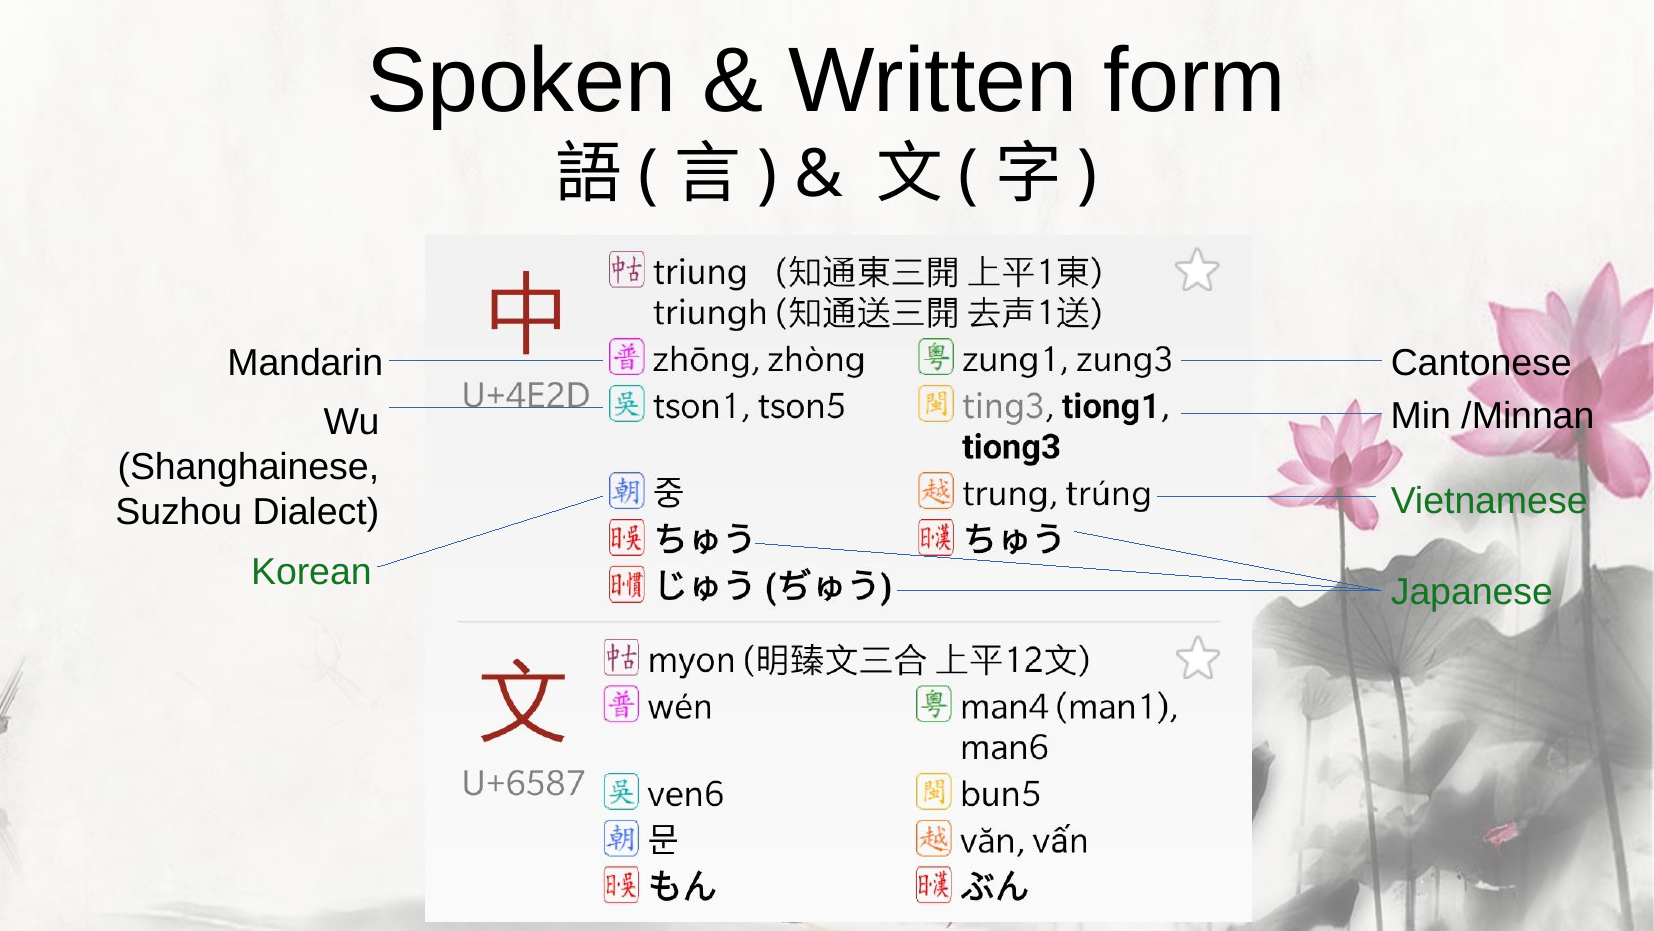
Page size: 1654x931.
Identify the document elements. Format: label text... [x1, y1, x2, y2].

text_box Min /Minnan [1375, 383, 1610, 444]
text_box Wu (Shanghainese, Suzhou Dialect) [100, 389, 394, 540]
text_box Mandarin [212, 330, 398, 391]
text_box Korean [236, 543, 387, 601]
text_box Spoken & Written form 語(言) & 文(字) [82, 19, 1571, 210]
text_box Cantonese [1375, 330, 1587, 383]
text_box Japanese [1375, 563, 1568, 621]
picture [425, 235, 1252, 922]
text_box Vietnamese [1375, 472, 1603, 530]
